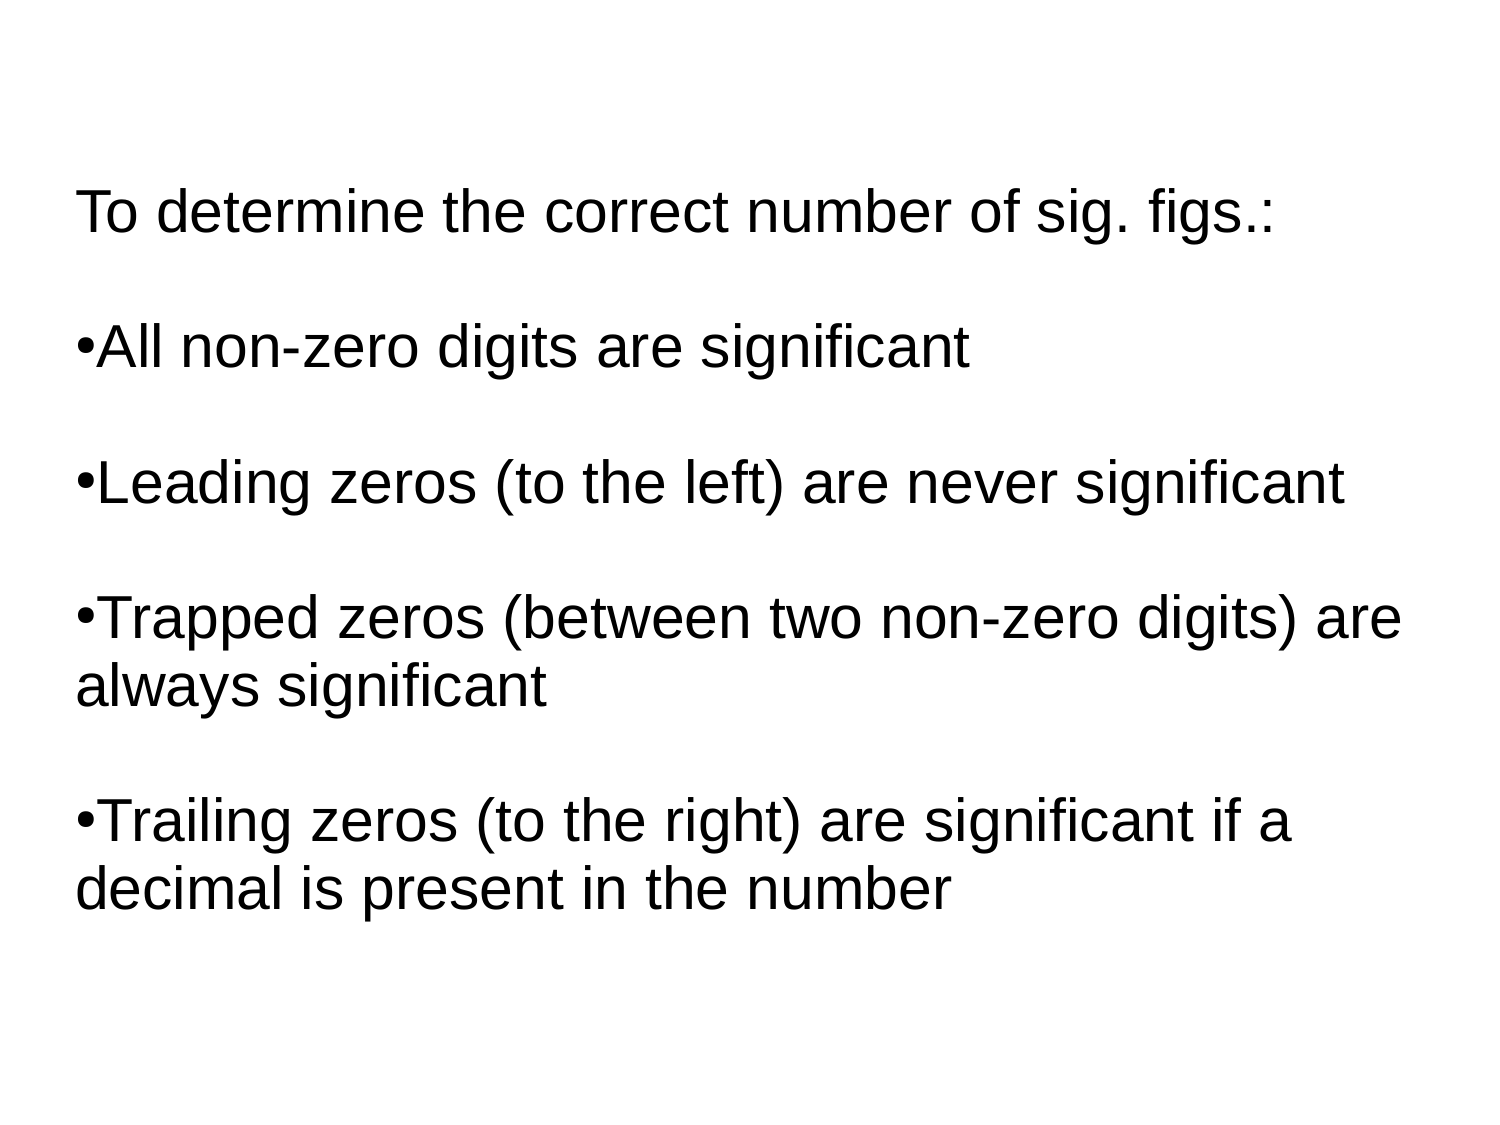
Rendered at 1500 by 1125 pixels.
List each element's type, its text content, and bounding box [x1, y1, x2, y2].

subtitle To determine the correct number of sig. figs.: All non-zero digits are significant Leading zeros (to the left) are never significant Trapped zeros (between two non-zero digits) are always significant Trailing zeros (to the right) are significant if a decimal is present in the number [75, 44, 1425, 1055]
